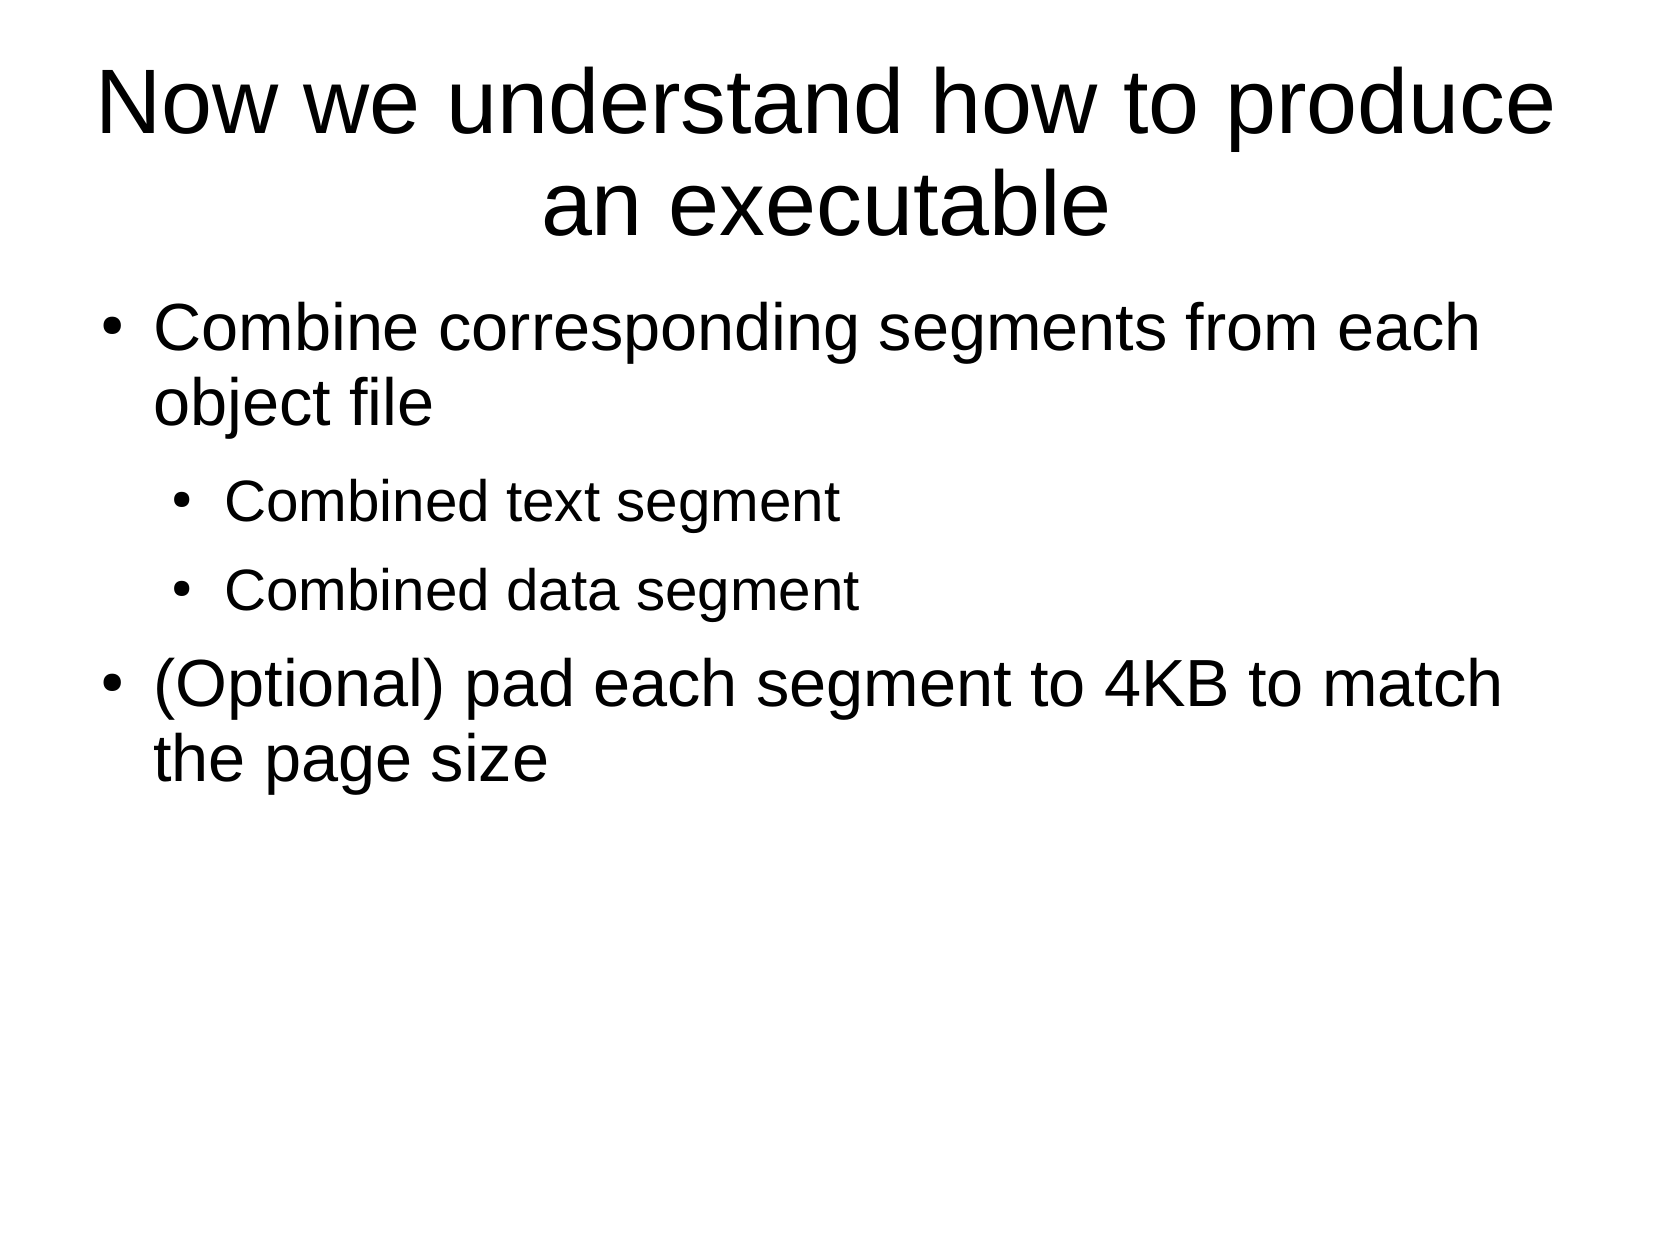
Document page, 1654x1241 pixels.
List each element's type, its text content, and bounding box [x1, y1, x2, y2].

title Now we understand how to produce an executable [82, 49, 1571, 257]
list Combine corresponding segments from each object file Combined text segment Combined data segment (Optional) pad each segment to 4KB to match the page size [82, 290, 1571, 1010]
